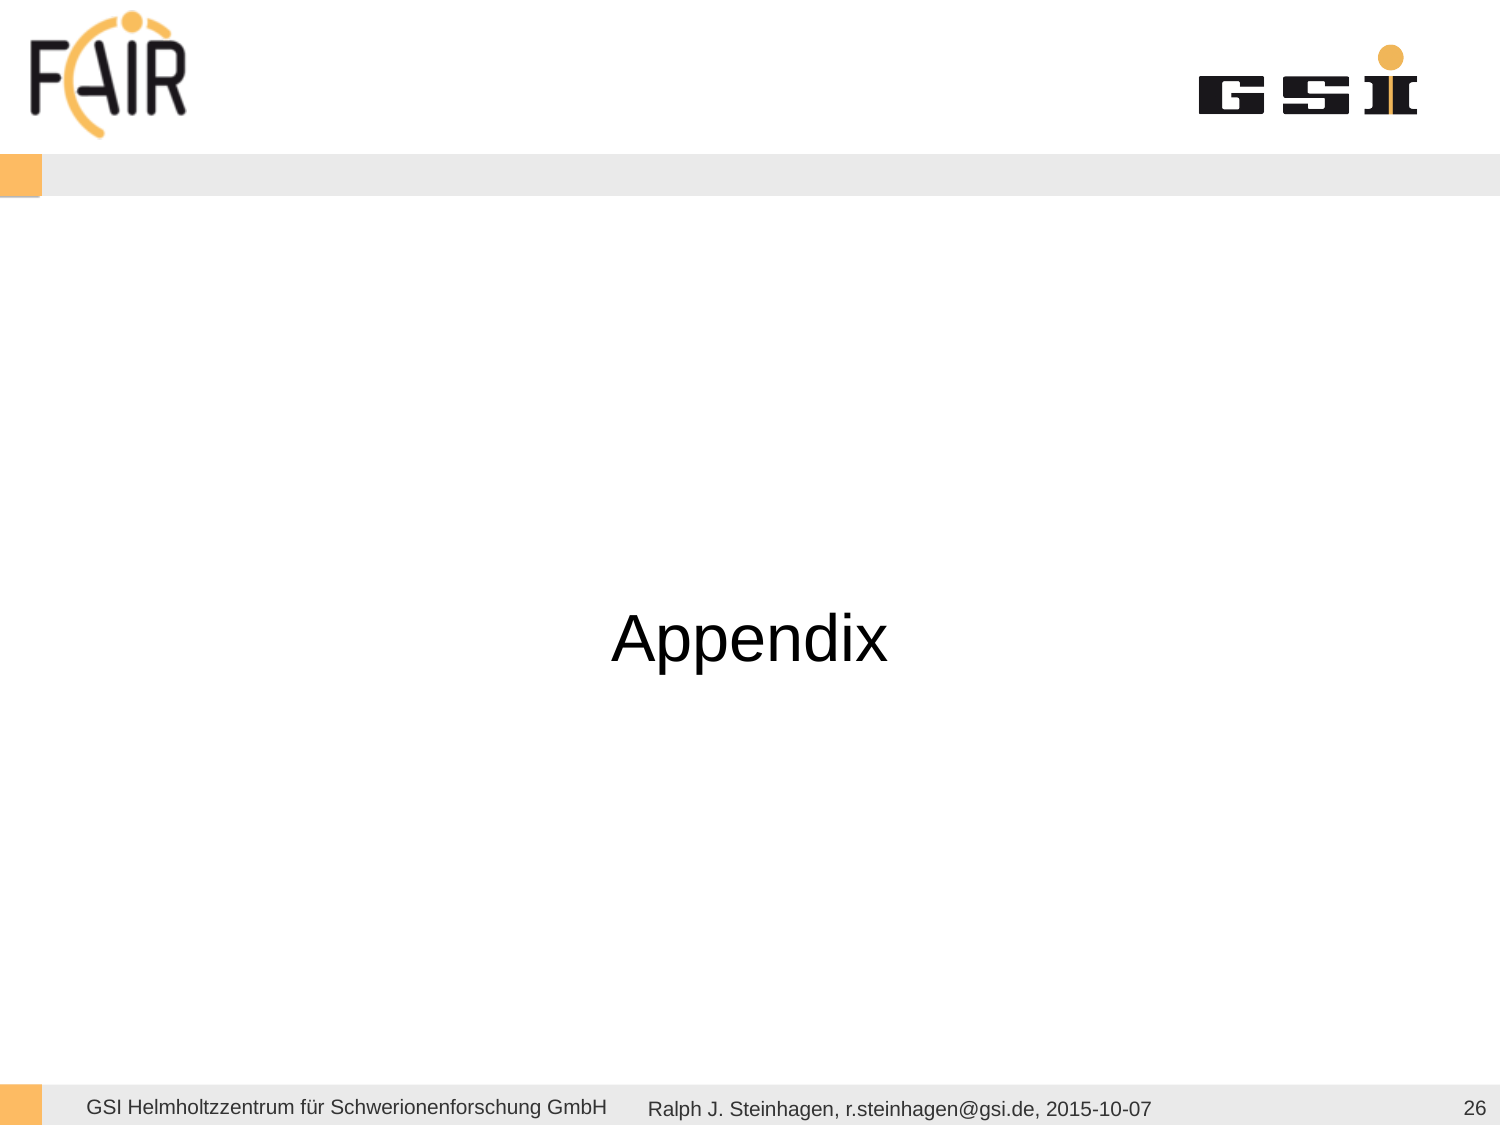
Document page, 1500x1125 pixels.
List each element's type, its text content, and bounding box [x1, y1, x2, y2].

picture [30, 9, 187, 141]
picture [1197, 42, 1419, 117]
subtitle Appendix [75, 226, 1425, 1050]
